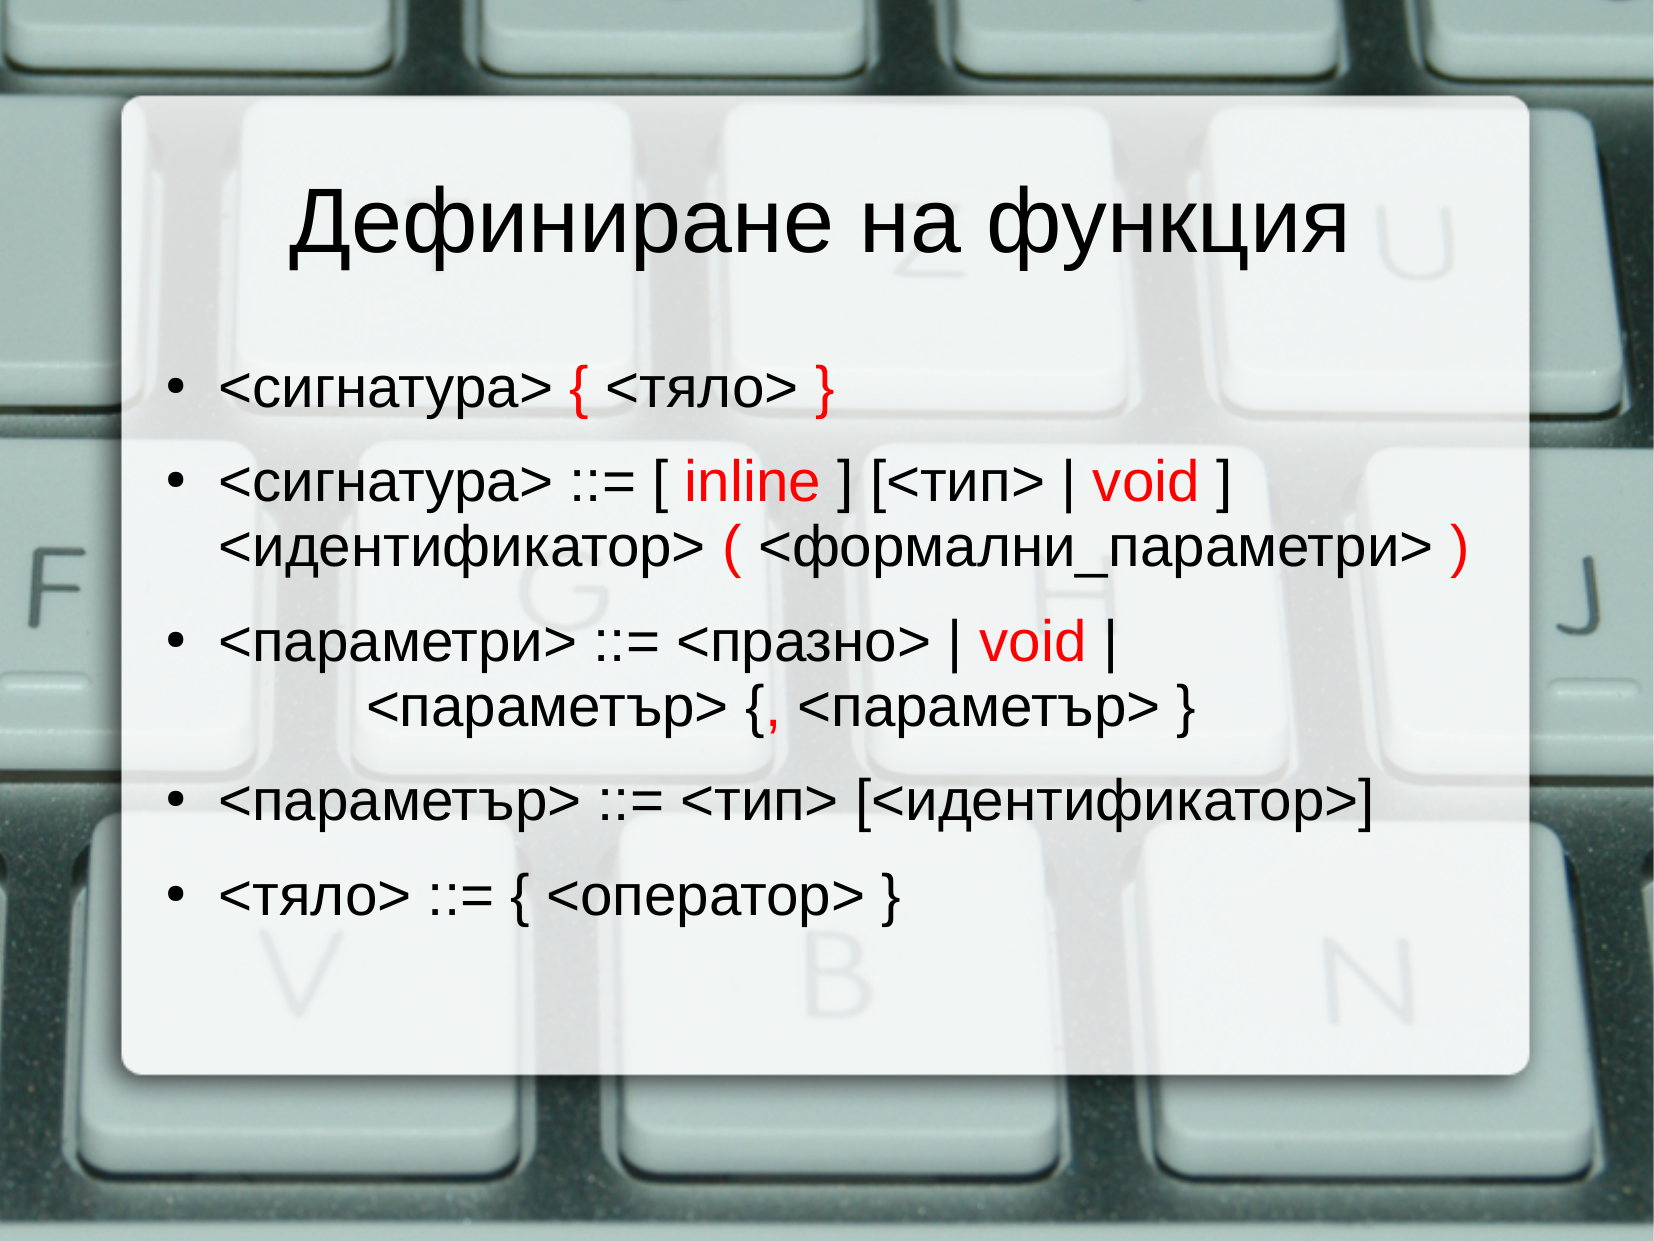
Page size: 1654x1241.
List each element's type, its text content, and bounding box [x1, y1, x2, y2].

title Дефиниране на функция [135, 117, 1506, 325]
picture [0, 0, 1654, 1241]
list <сигнатура> { <тяло> } <сигнатура> ::= [ inline ] [<тип> | void ] <идентификатор> ( <формални_параметри> ) <параметри> ::= <празно> | void | <параметър> {, <параметър> } <параметър> ::= <тип> [<идентификатор>] <тяло> ::= { <оператор> } [147, 354, 1506, 1074]
